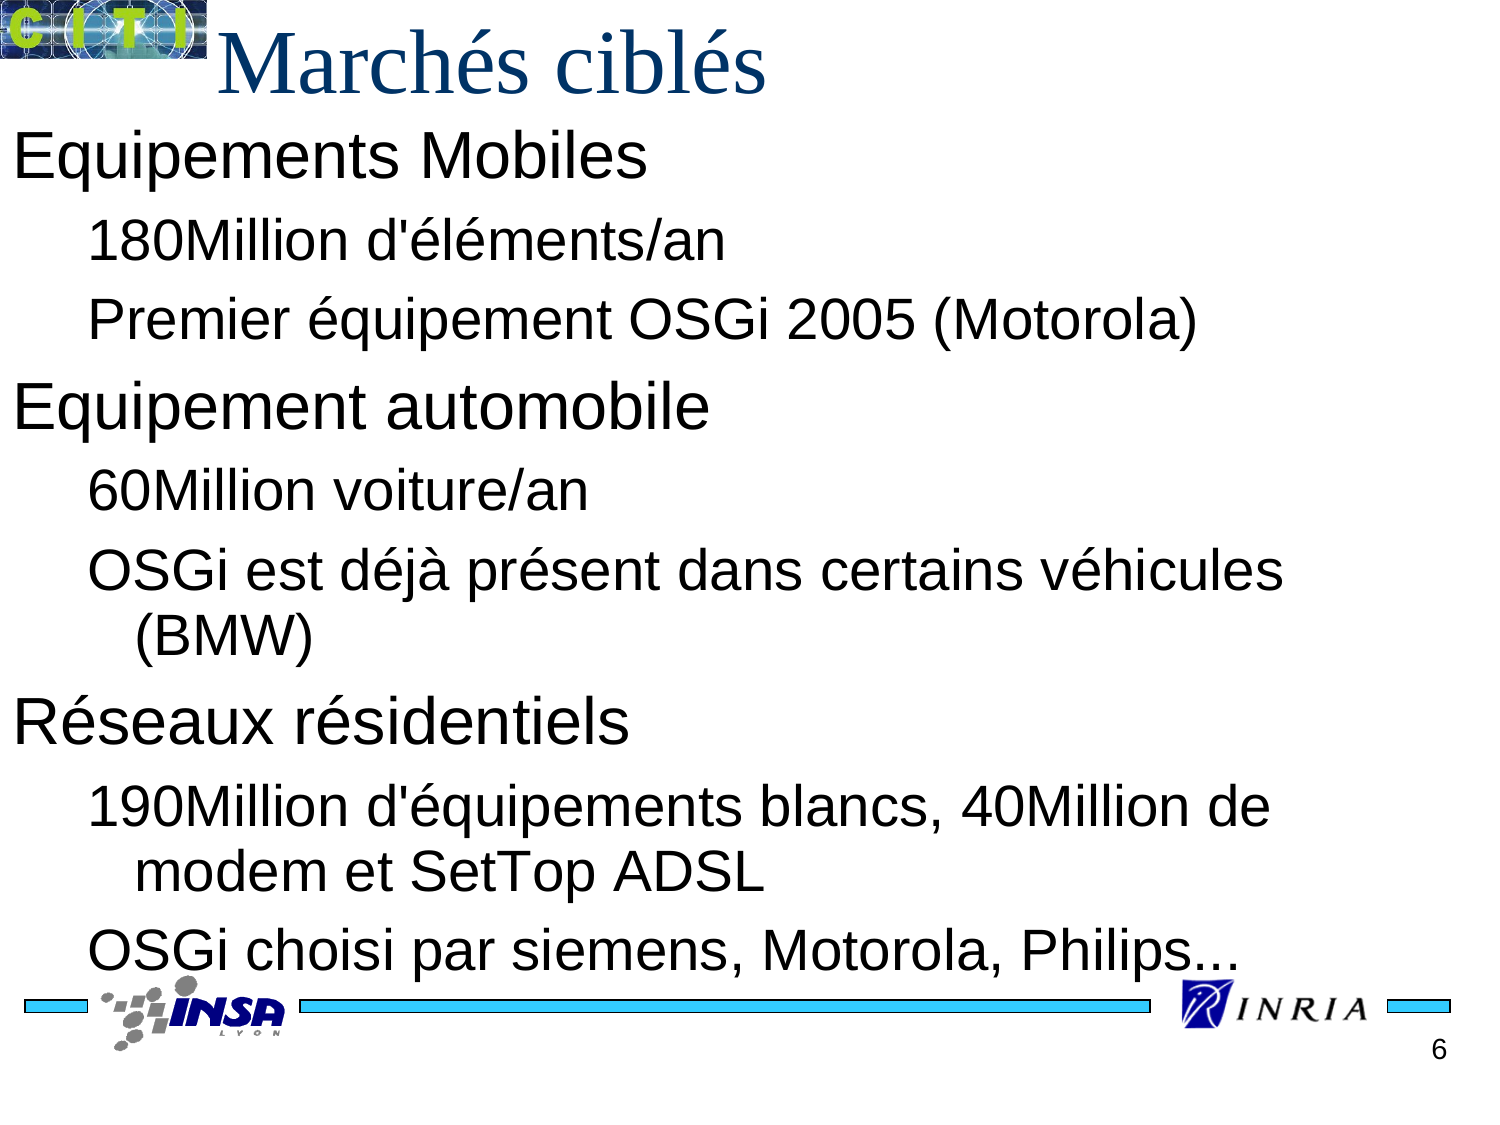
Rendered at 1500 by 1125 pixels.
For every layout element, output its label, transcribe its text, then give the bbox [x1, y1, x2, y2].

picture [0, 0, 207, 59]
picture [1175, 984, 1375, 1032]
list Equipements Mobiles 180Million d'éléments/an Premier équipement OSGi 2005 (Motorola) Equipement automobile 60Million voiture/an OSGi est déjà présent dans certains véhicules (BMW) Réseaux résidentiels 190Million d'équipements blancs, 40Million de modem et SetTop ADSL OSGi choisi par siemens, Motorola, Philips... [12, 118, 1418, 984]
title Marchés ciblés [216, 0, 1492, 157]
